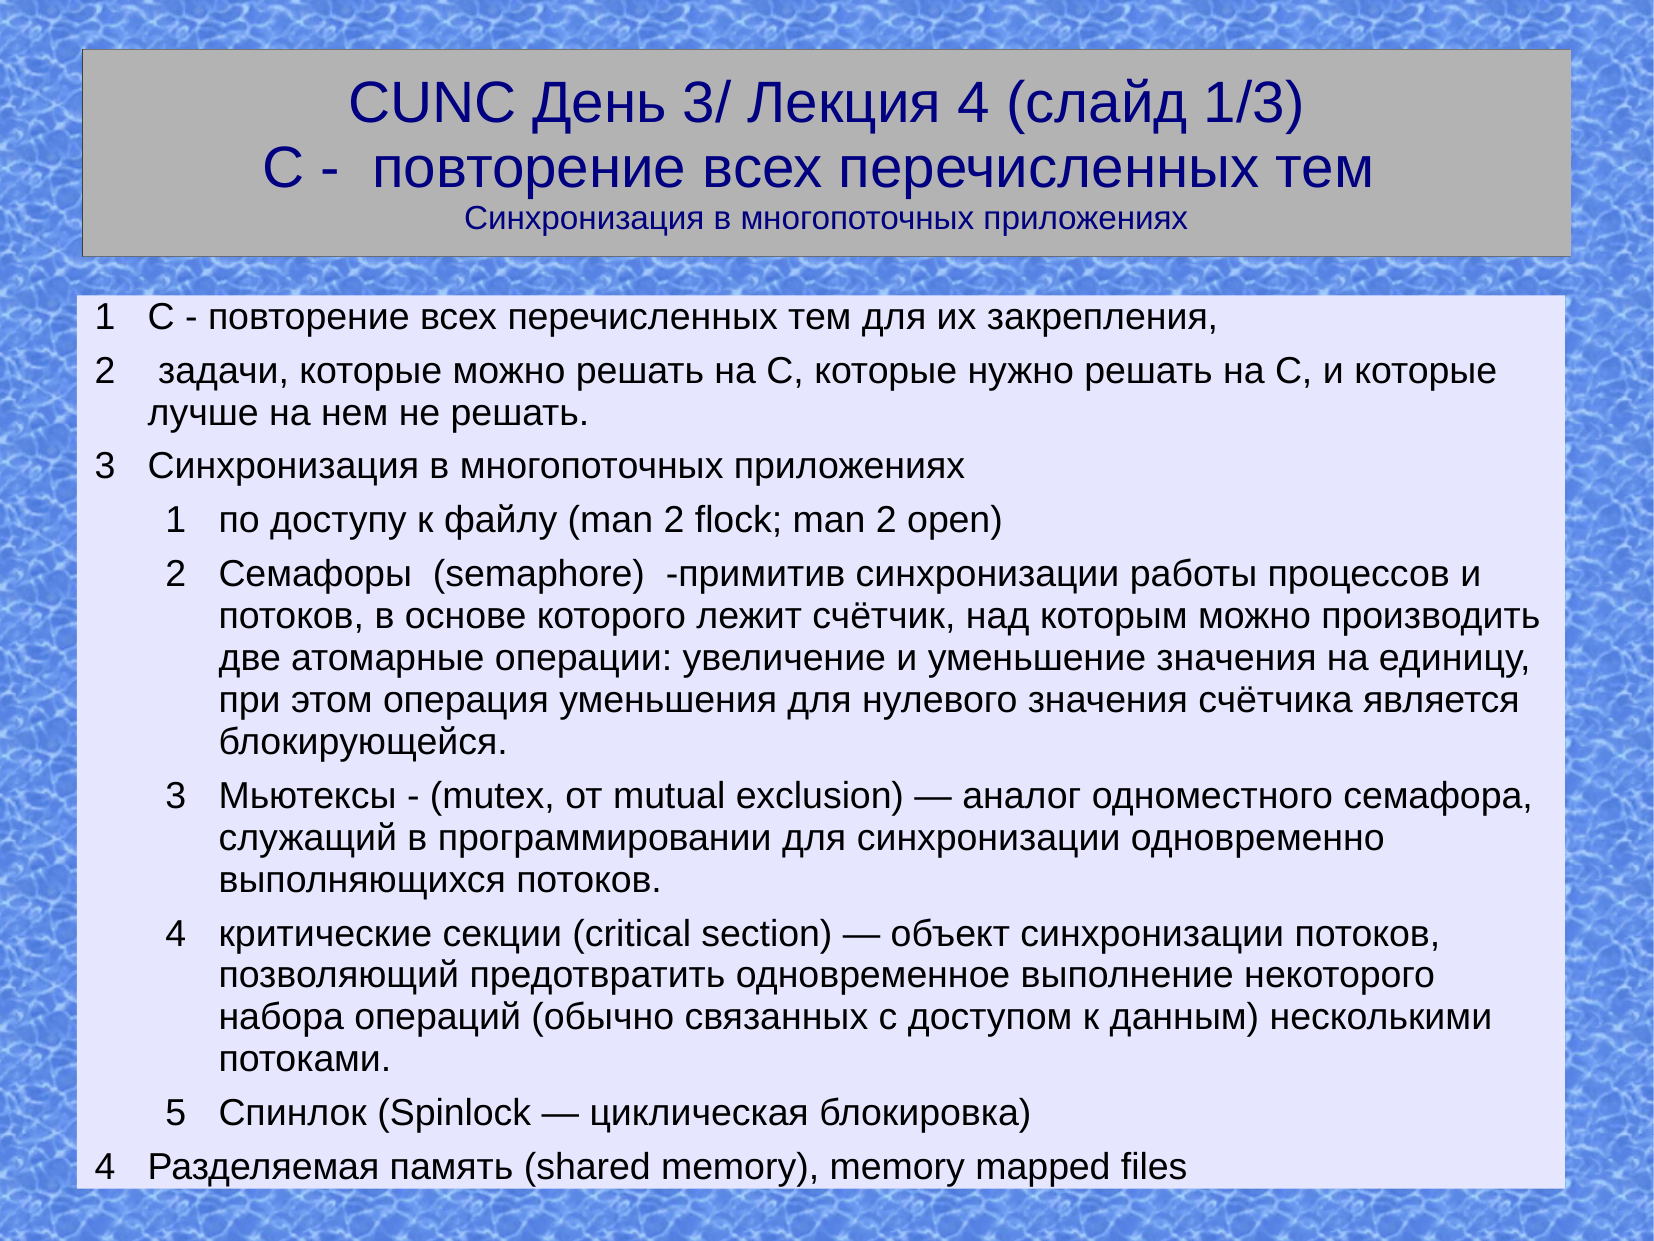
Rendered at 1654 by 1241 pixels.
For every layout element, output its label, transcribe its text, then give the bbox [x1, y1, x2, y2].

picture [0, 0, 1654, 1241]
title CUNC День 3/ Лекция 4 (слайд 1/3) C - повторение всех перечисленных тем Синхронизация в многопоточных приложениях [82, 49, 1571, 257]
list С - повторение всех перечисленных тем для их закрепления, задачи, которые можно решать на C, которые нужно решать на C, и которые лучше на нем не решать. Синхронизация в многопоточных приложениях по доступу к файлу (man 2 flock; man 2 open) Семафоры (semaphore) -примитив синхронизации работы процессов и потоков, в основе которого лежит счётчик, над которым можно производить две атомарные операции: увеличение и уменьшение значения на единицу, при этом операция уменьшения для нулевого значения счётчика является блокирующейся. Мьютексы - (mutex, от mutual exclusion) — аналог одноместного семафора, служащий в программировании для синхронизации одновременно выполняющихся потоков. критические секции (critical section) — объект синхронизации потоков, позволяющий предотвратить одновременное выполнение некоторого набора операций (обычно связанных с доступом к данным) несколькими потоками. Спинлок (Spinlock — циклическая блокировка) Разделяемая память (shared memory), memory mapped files [76, 295, 1565, 1189]
